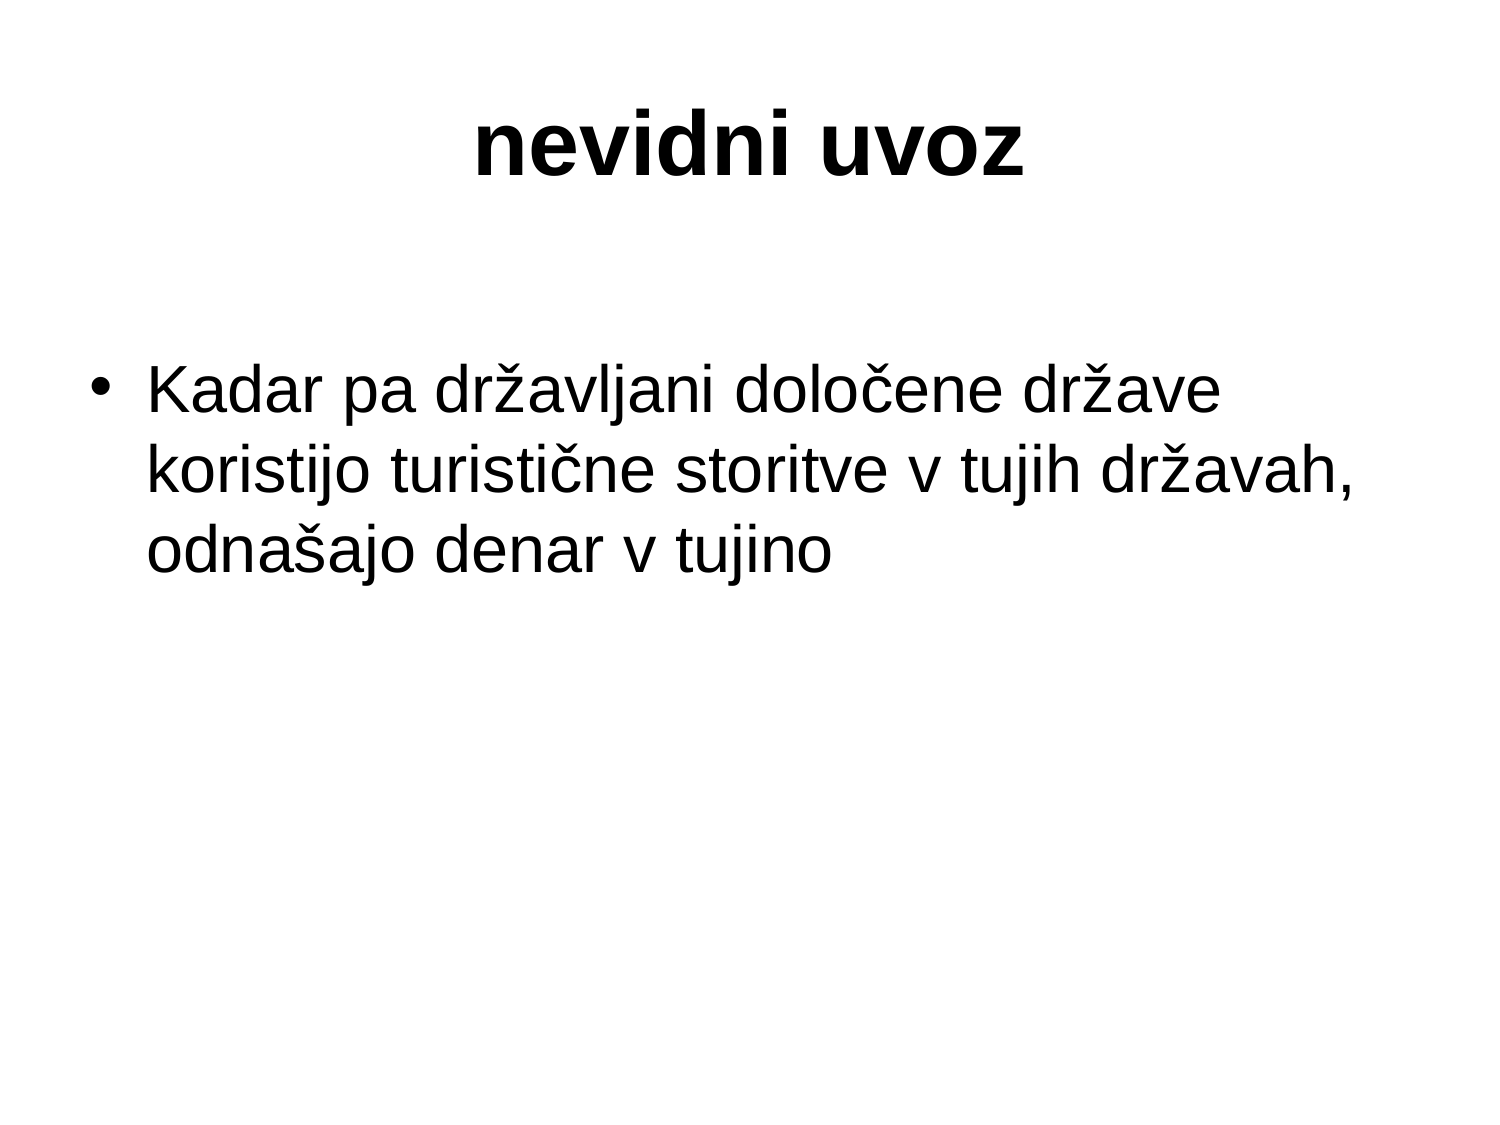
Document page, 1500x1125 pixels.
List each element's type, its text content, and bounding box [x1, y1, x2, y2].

title nevidni uvoz [75, 45, 1426, 233]
list Kadar pa državljani določene države koristijo turistične storitve v tujih državah, odnašajo denar v tujino [75, 337, 1426, 1005]
